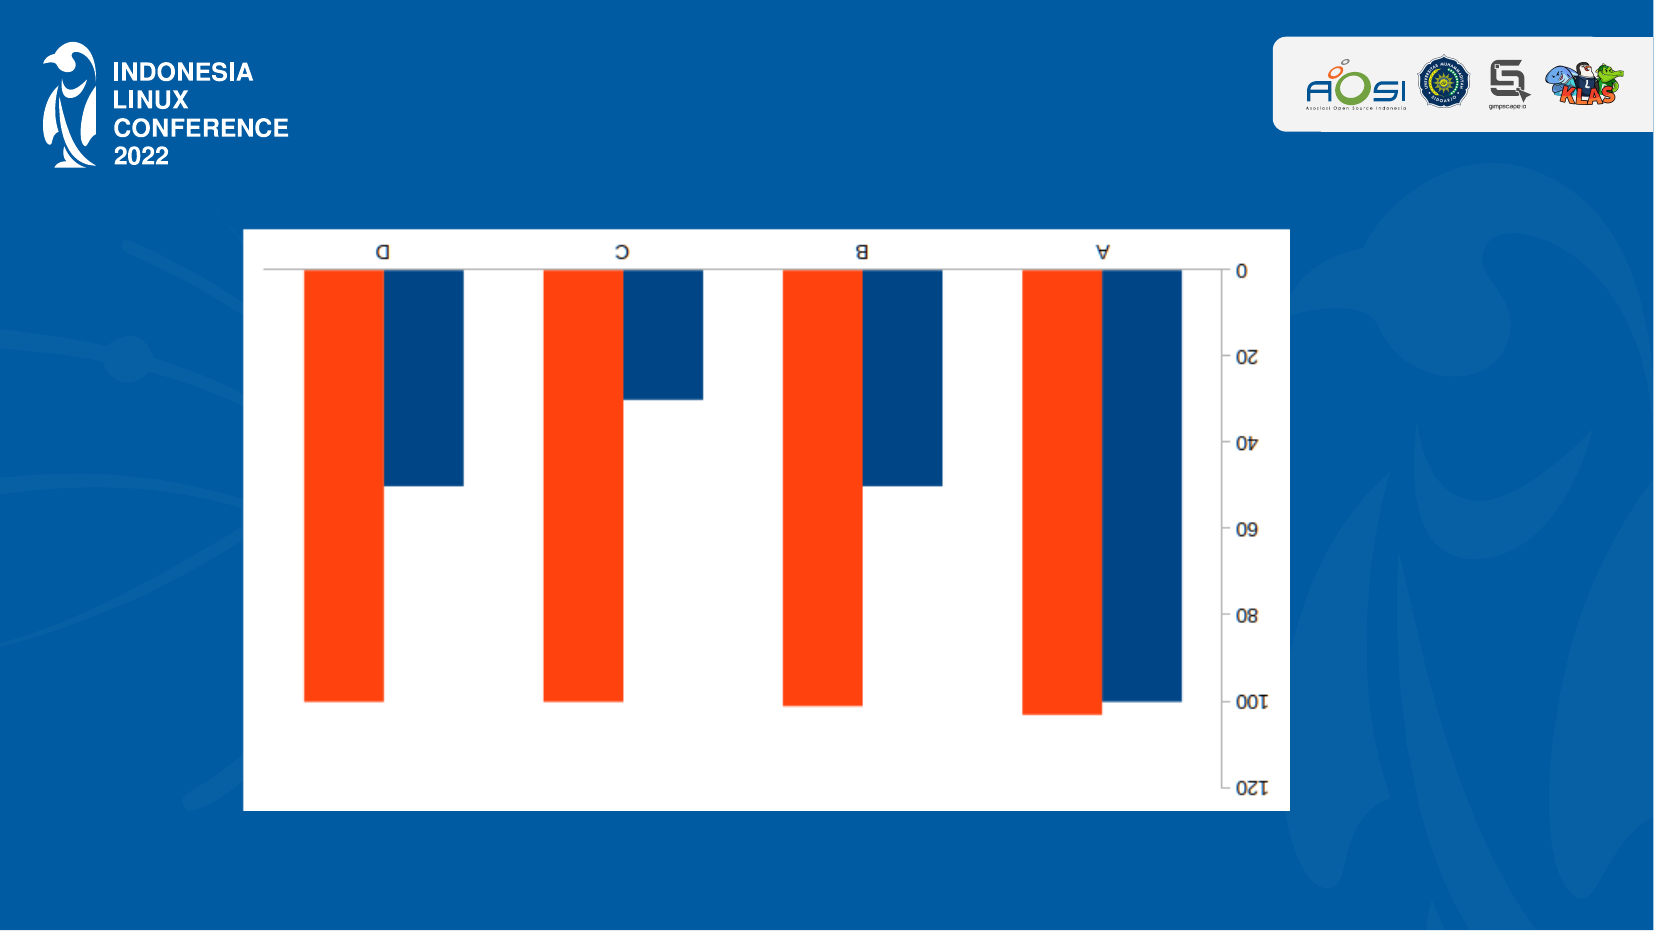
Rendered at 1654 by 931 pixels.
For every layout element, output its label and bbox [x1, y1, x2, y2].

picture [1545, 62, 1624, 105]
picture [242, 228, 1290, 811]
picture [1417, 54, 1471, 108]
